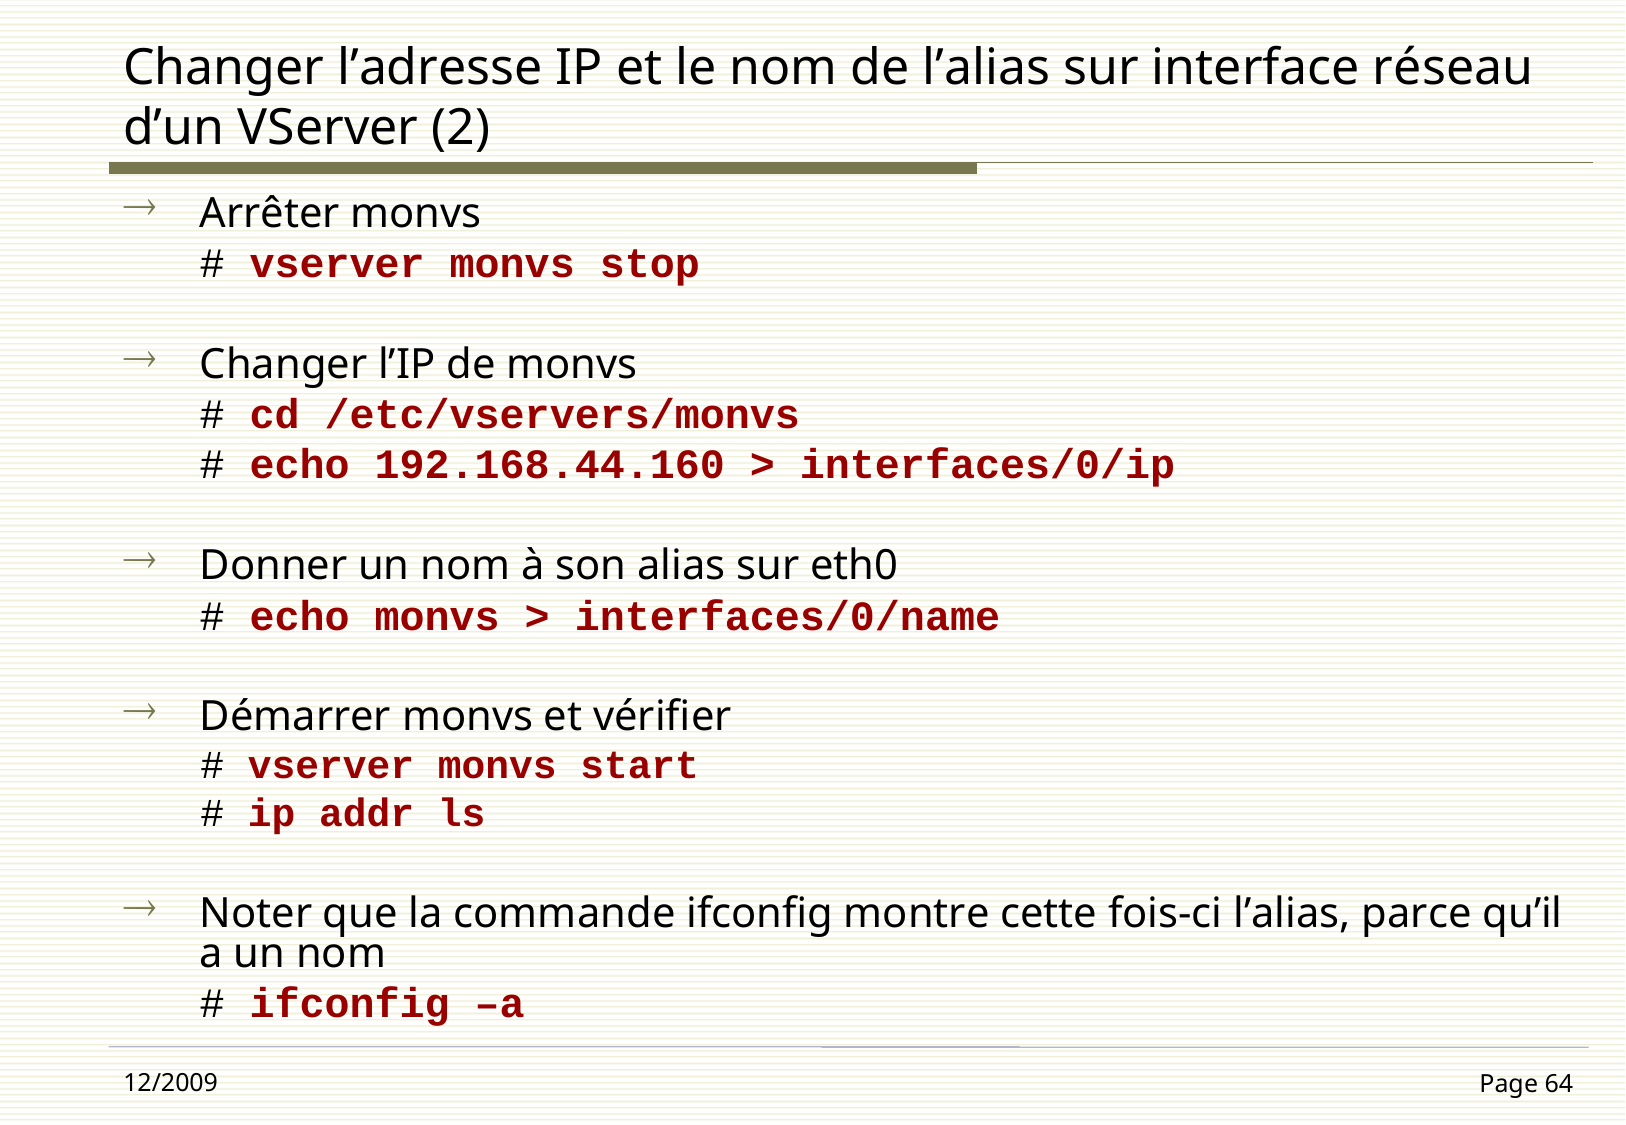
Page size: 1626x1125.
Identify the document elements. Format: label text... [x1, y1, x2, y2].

picture [0, 0, 1626, 1125]
title Changer l’adresse IP et le nom de l’alias sur interface réseau d’un VServer (2)‏ [108, 12, 1596, 163]
list Arrêter monvs # vserver monvs stop Changer l’IP de monvs # cd /etc/vservers/monvs # echo 192.168.44.160 > interfaces/0/ip Donner un nom à son alias sur eth0 # echo monvs > interfaces/0/name Démarrer monvs et vérifier # vserver monvs start # ip addr ls Noter que la commande ifconfig montre cette fois-ci l’alias, parce qu’il a un nom # ifconfig –a [108, 187, 1595, 1035]
